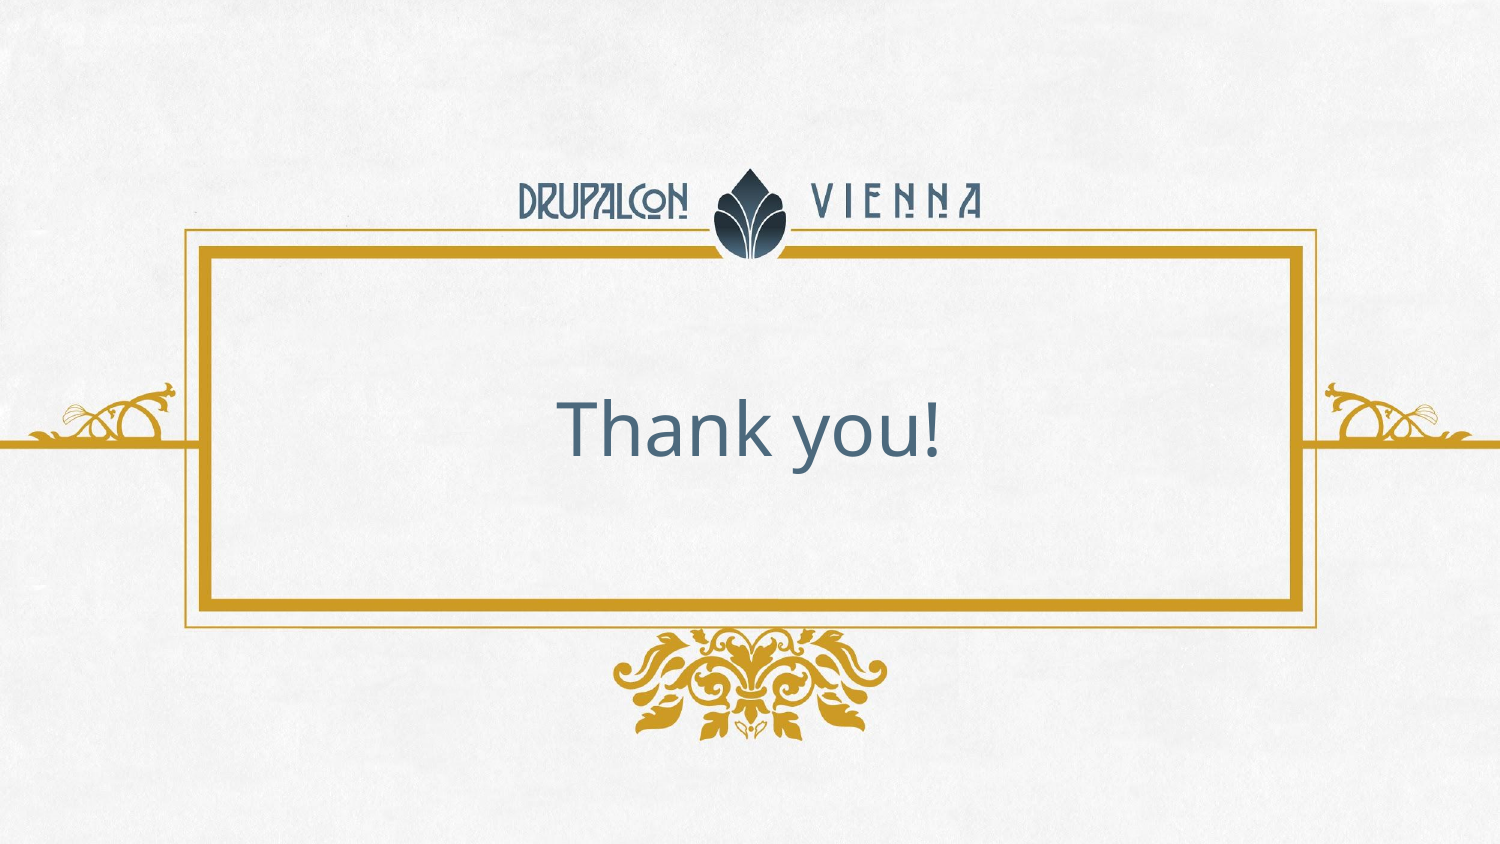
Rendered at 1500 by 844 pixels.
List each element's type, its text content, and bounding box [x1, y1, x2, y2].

text_box Thank you! [248, 366, 1252, 477]
picture [0, 0, 1500, 844]
